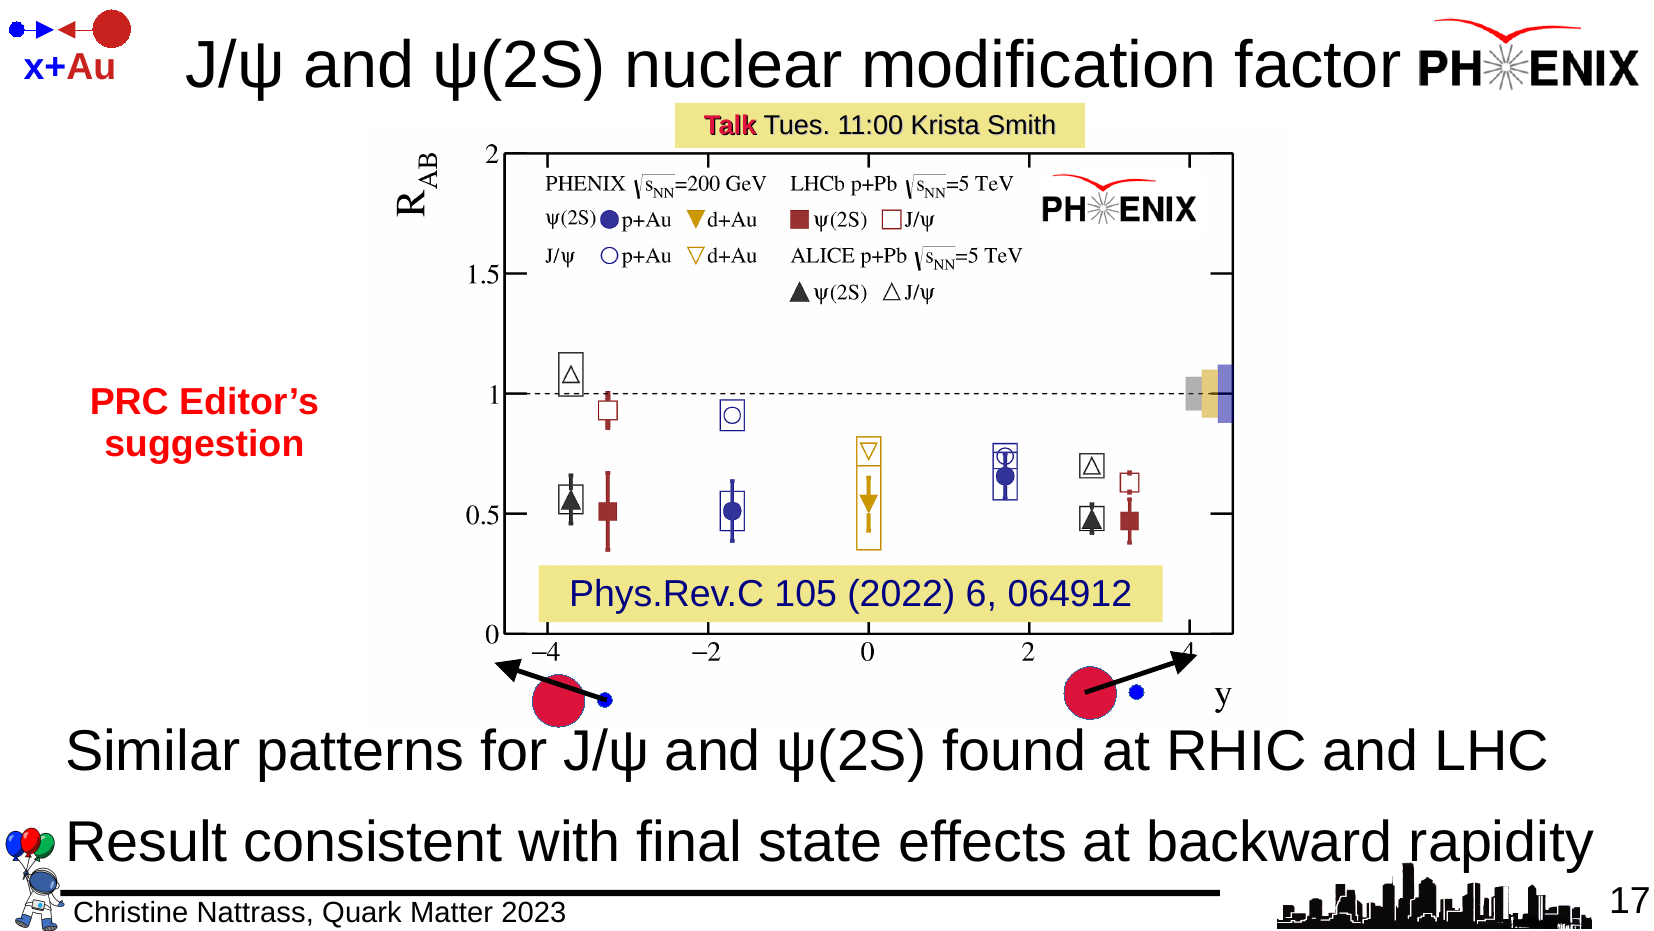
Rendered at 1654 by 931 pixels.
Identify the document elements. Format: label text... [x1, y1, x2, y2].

picture [0, 824, 79, 931]
text_box [9, 21, 25, 37]
list Similar patterns for J/ψ and ψ(2S) found at RHIC and LHC Result consistent with final state effects at backward rapidity [64, 718, 1654, 876]
text_box Talk Tues. 11:00 Krista Smith [675, 102, 1085, 148]
picture [366, 129, 1288, 718]
text_box [1128, 684, 1145, 700]
text_box [547, 674, 582, 689]
text_box Phys.Rev.C 105 (2022) 6, 064912 [538, 565, 1163, 623]
text_box [532, 681, 585, 728]
text_box [1063, 666, 1117, 720]
title J/ψ and ψ(2S) nuclear modification factor [185, 3, 1577, 125]
text_box [597, 692, 613, 708]
picture [1277, 876, 1592, 929]
text_box x+Au [8, 37, 136, 95]
picture [1419, 17, 1654, 131]
text_box [92, 9, 131, 37]
text_box PRC Editor’s suggestion [75, 373, 338, 472]
